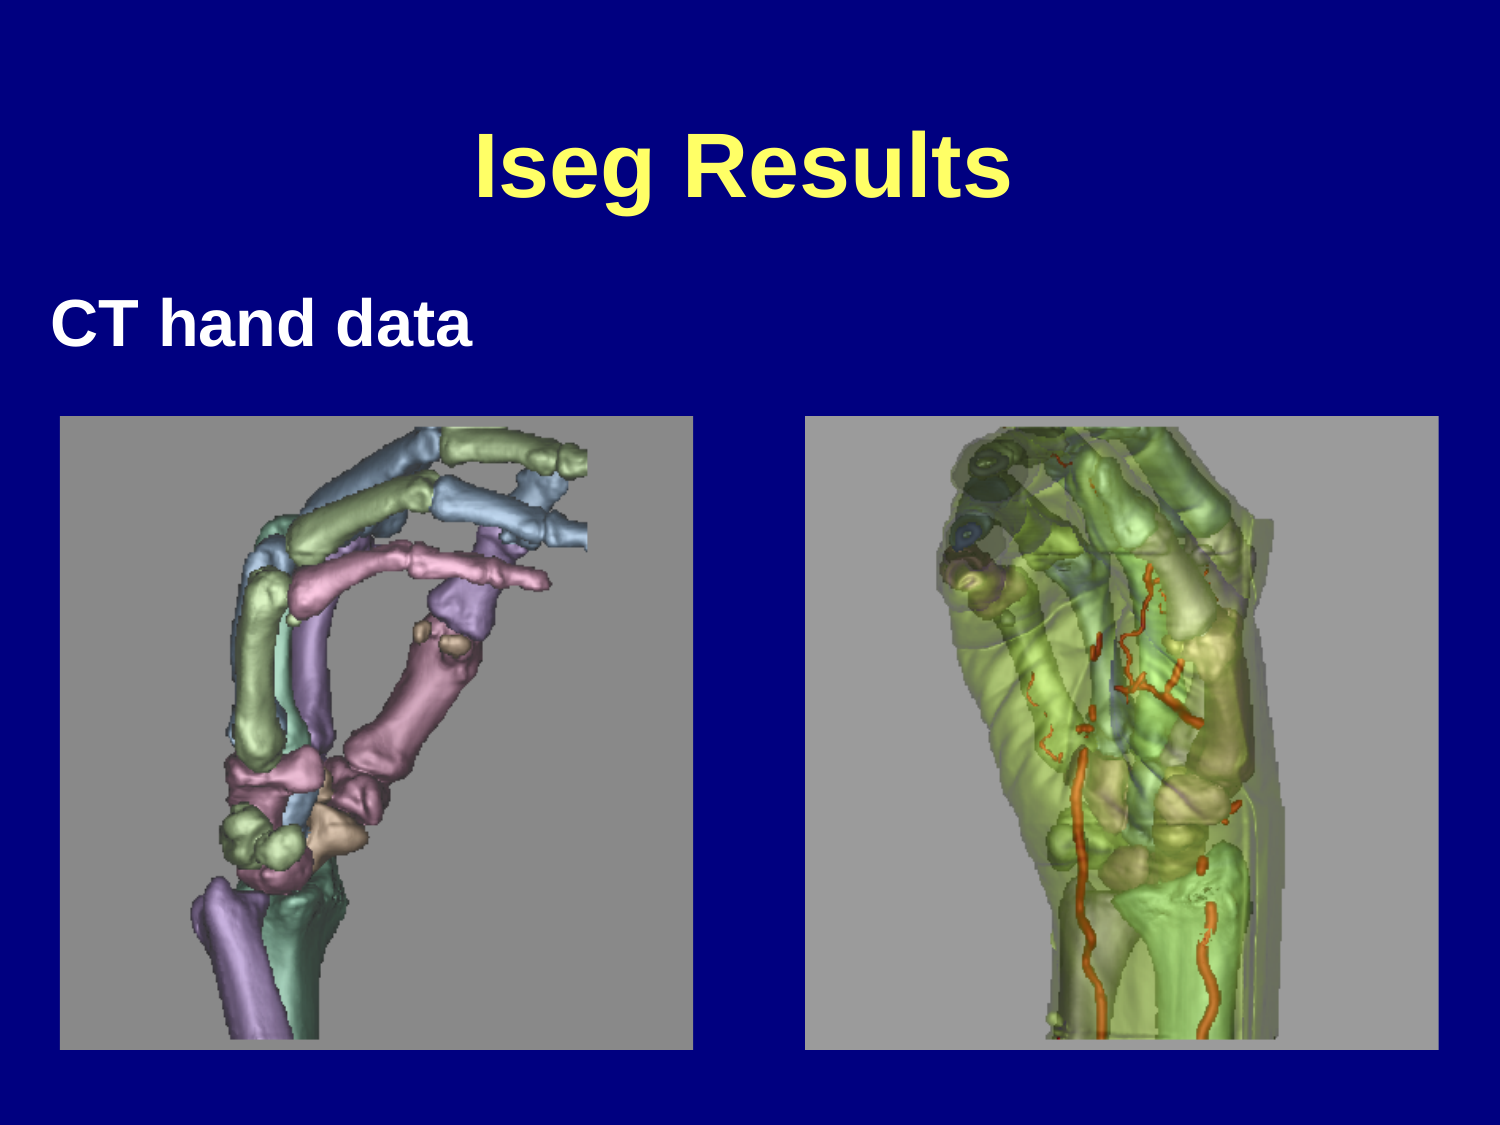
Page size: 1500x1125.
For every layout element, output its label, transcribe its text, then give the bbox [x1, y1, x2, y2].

chart [59, 416, 694, 1051]
chart [805, 416, 1439, 1051]
title Iseg Results [99, 37, 1388, 225]
list CT hand data [35, 272, 896, 392]
